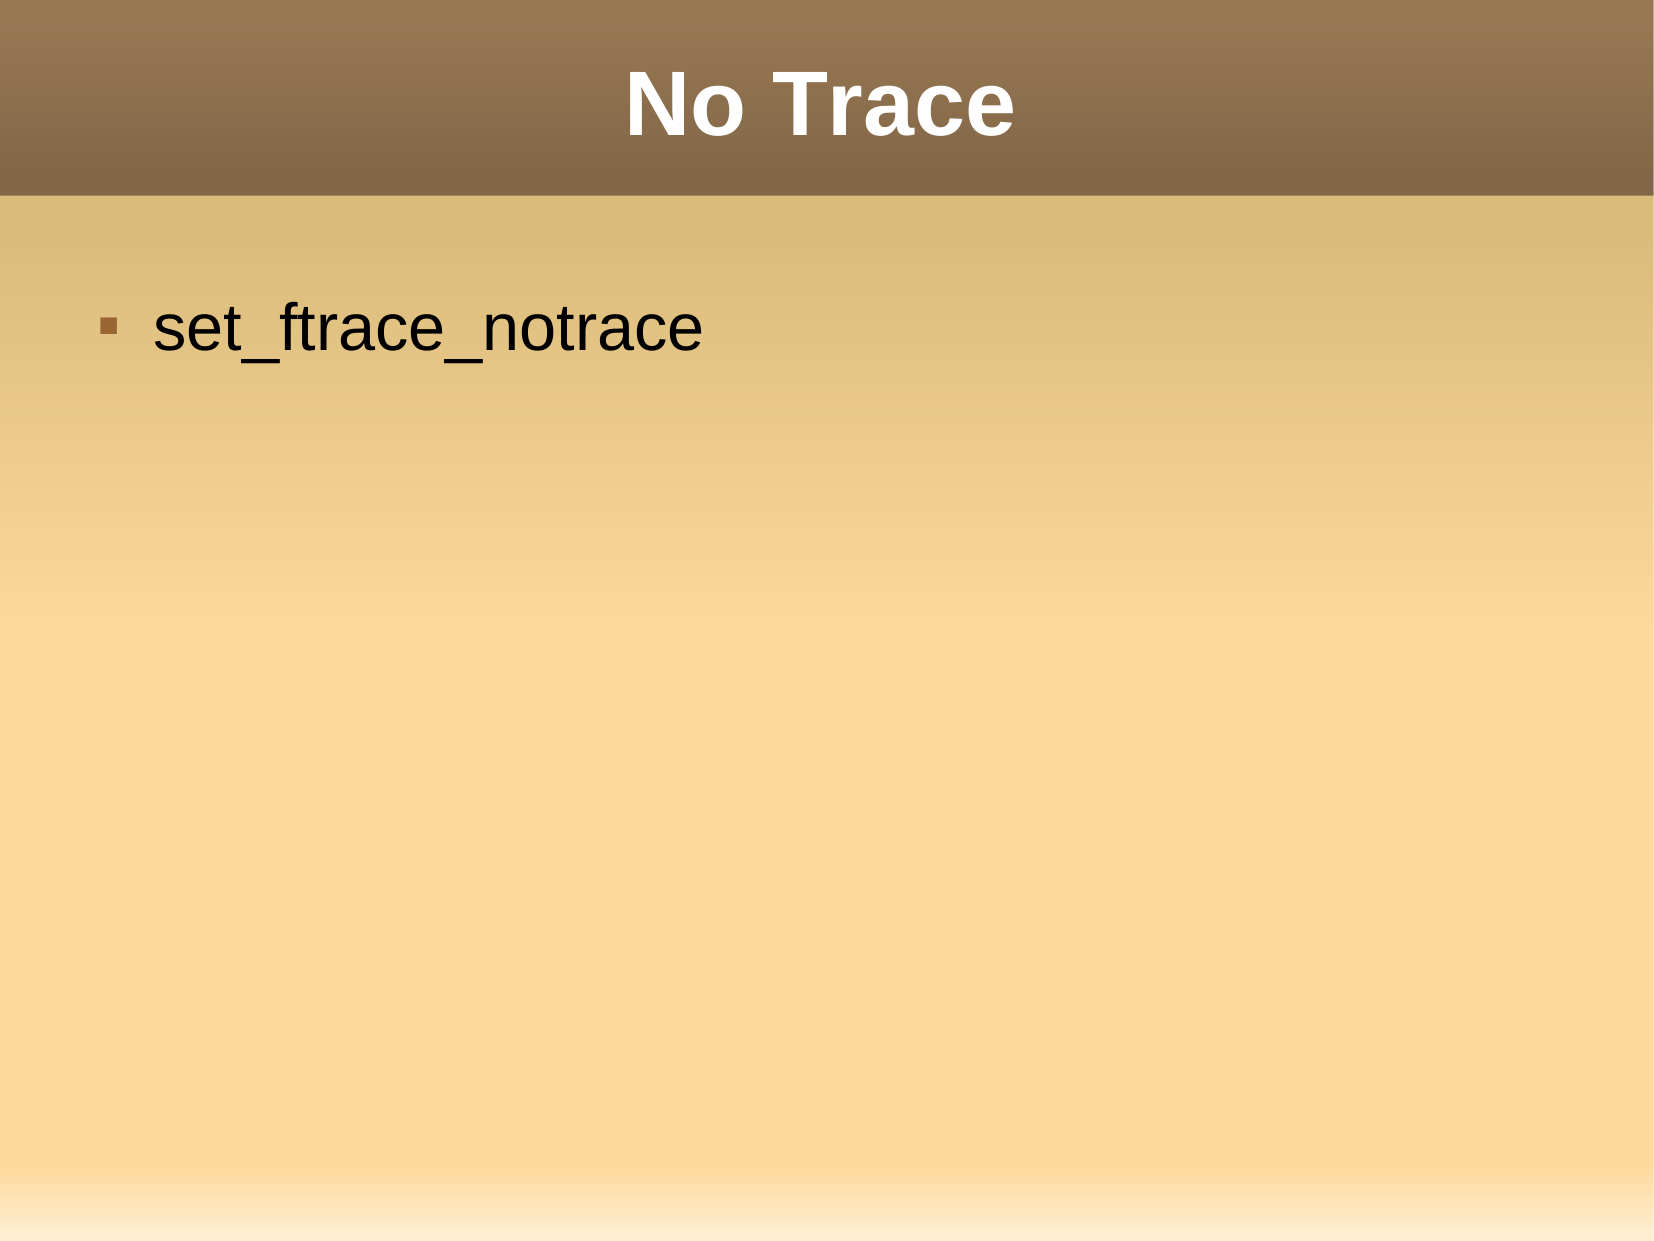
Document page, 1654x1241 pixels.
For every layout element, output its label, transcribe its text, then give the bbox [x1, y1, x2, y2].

title No Trace [76, 7, 1565, 200]
picture [0, 0, 1654, 1241]
list set_ftrace_notrace [82, 290, 1571, 1094]
